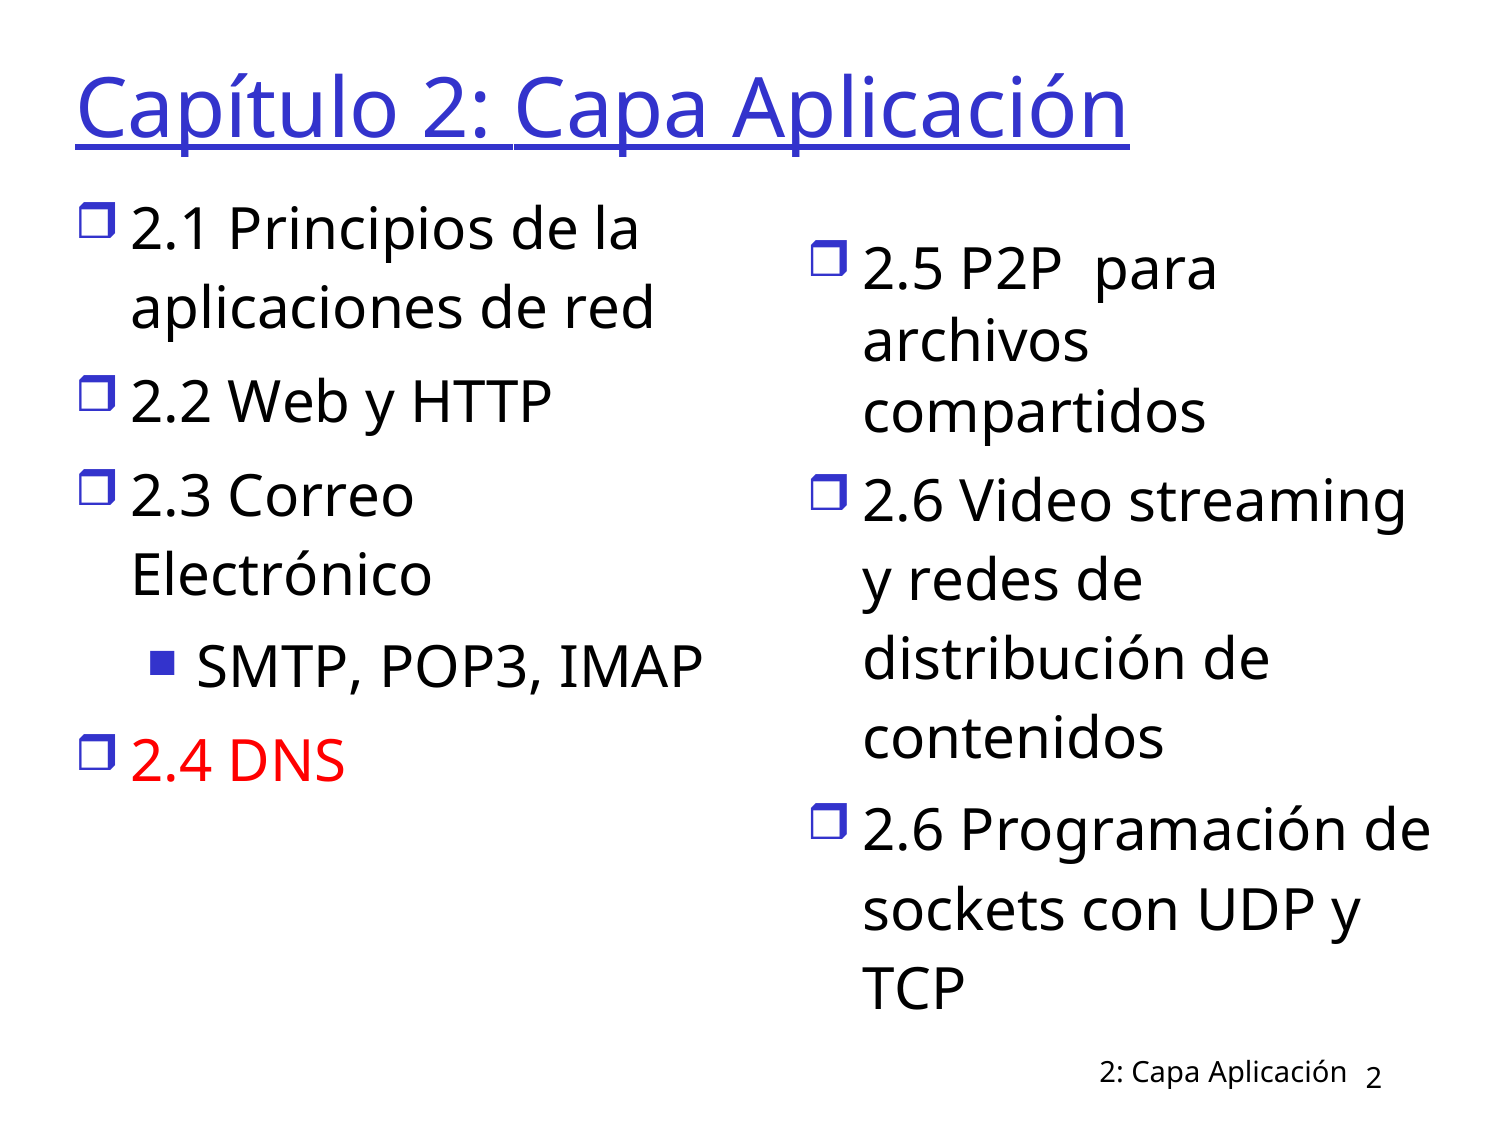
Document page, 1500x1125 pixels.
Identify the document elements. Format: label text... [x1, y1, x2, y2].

title Capítulo 2: Capa Aplicación [75, 23, 1426, 188]
list 2.1 Principios de la aplicaciones de red 2.2 Web y HTTP 2.3 Correo Electrónico SMTP, POP3, IMAP 2.4 DNS [75, 187, 734, 1021]
list 2.5 P2P para archivos compartidos 2.6 Video streaming y redes de distribución de contenidos 2.6 Programación de sockets con UDP y TCP [792, 225, 1464, 1066]
